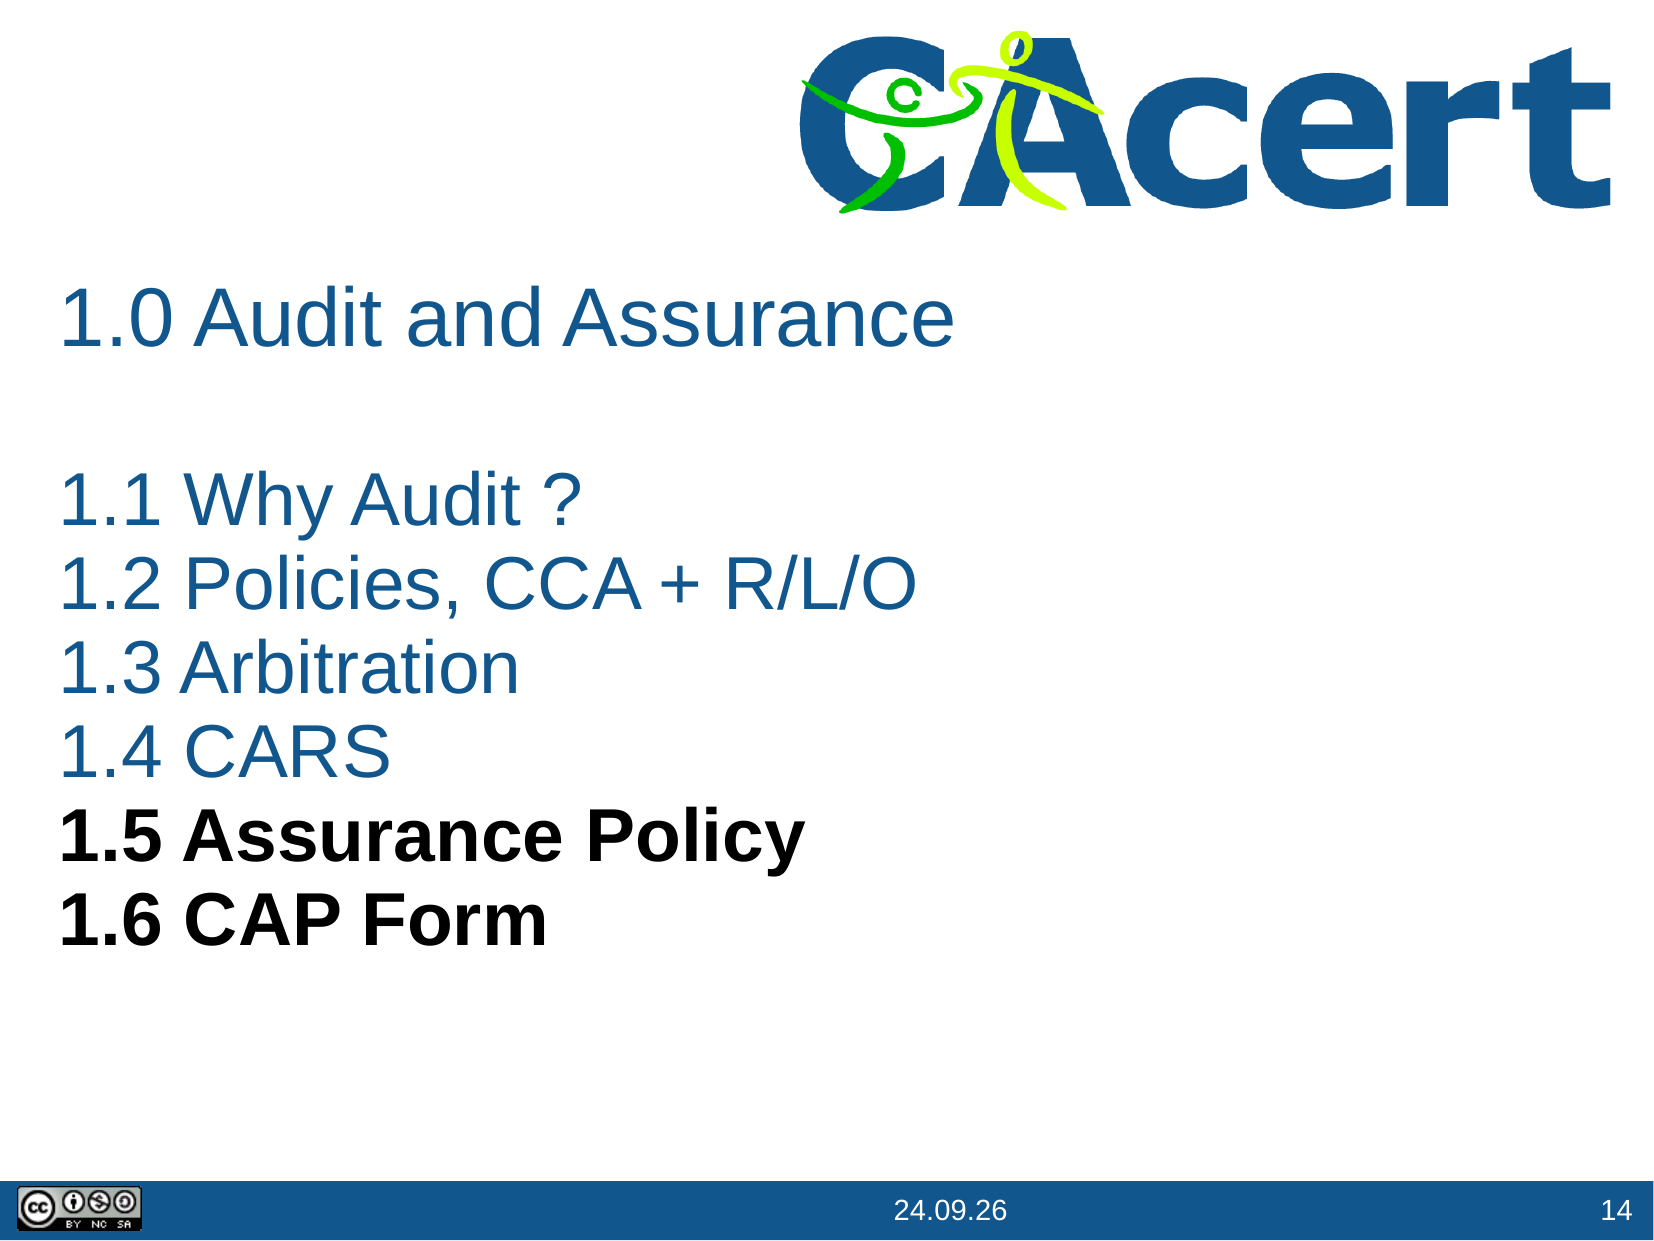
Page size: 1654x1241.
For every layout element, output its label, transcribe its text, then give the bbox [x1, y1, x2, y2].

picture [797, 27, 1613, 215]
title 1.0 Audit and Assurance 1.1 Why Audit ? 1.2 Policies, CCA + R/L/O 1.3 Arbitration 1.4 CARS 1.5 Assurance Policy 1.6 CAP Form [59, 271, 1548, 1130]
picture [17, 1186, 142, 1231]
